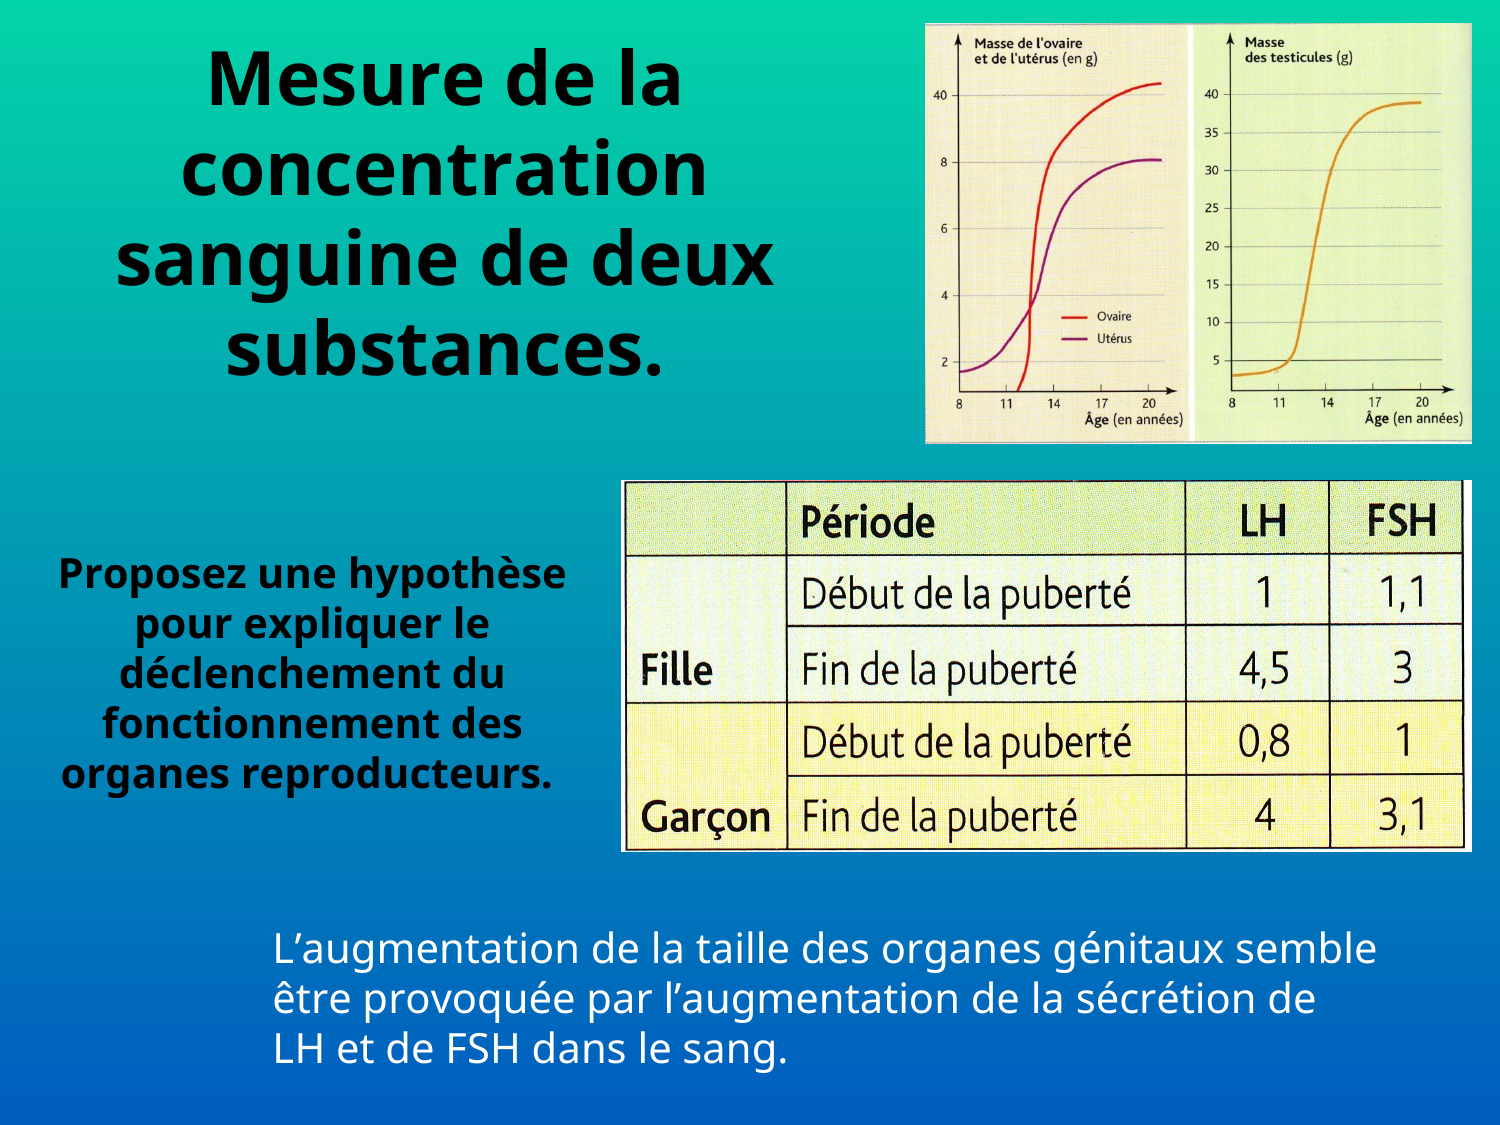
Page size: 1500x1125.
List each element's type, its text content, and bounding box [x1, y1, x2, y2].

text_box L’augmentation de la taille des organes génitaux semble être provoquée par l’augmentation de la sécrétion de LH et de FSH dans le sang. [257, 914, 1396, 1080]
title Mesure de la concentration sanguine de deux substances. [0, 35, 891, 387]
text_box Proposez une hypothèse pour expliquer le déclenchement du fonctionnement des organes reproducteurs. [0, 539, 625, 805]
picture [925, 23, 1472, 444]
picture [621, 480, 1500, 851]
